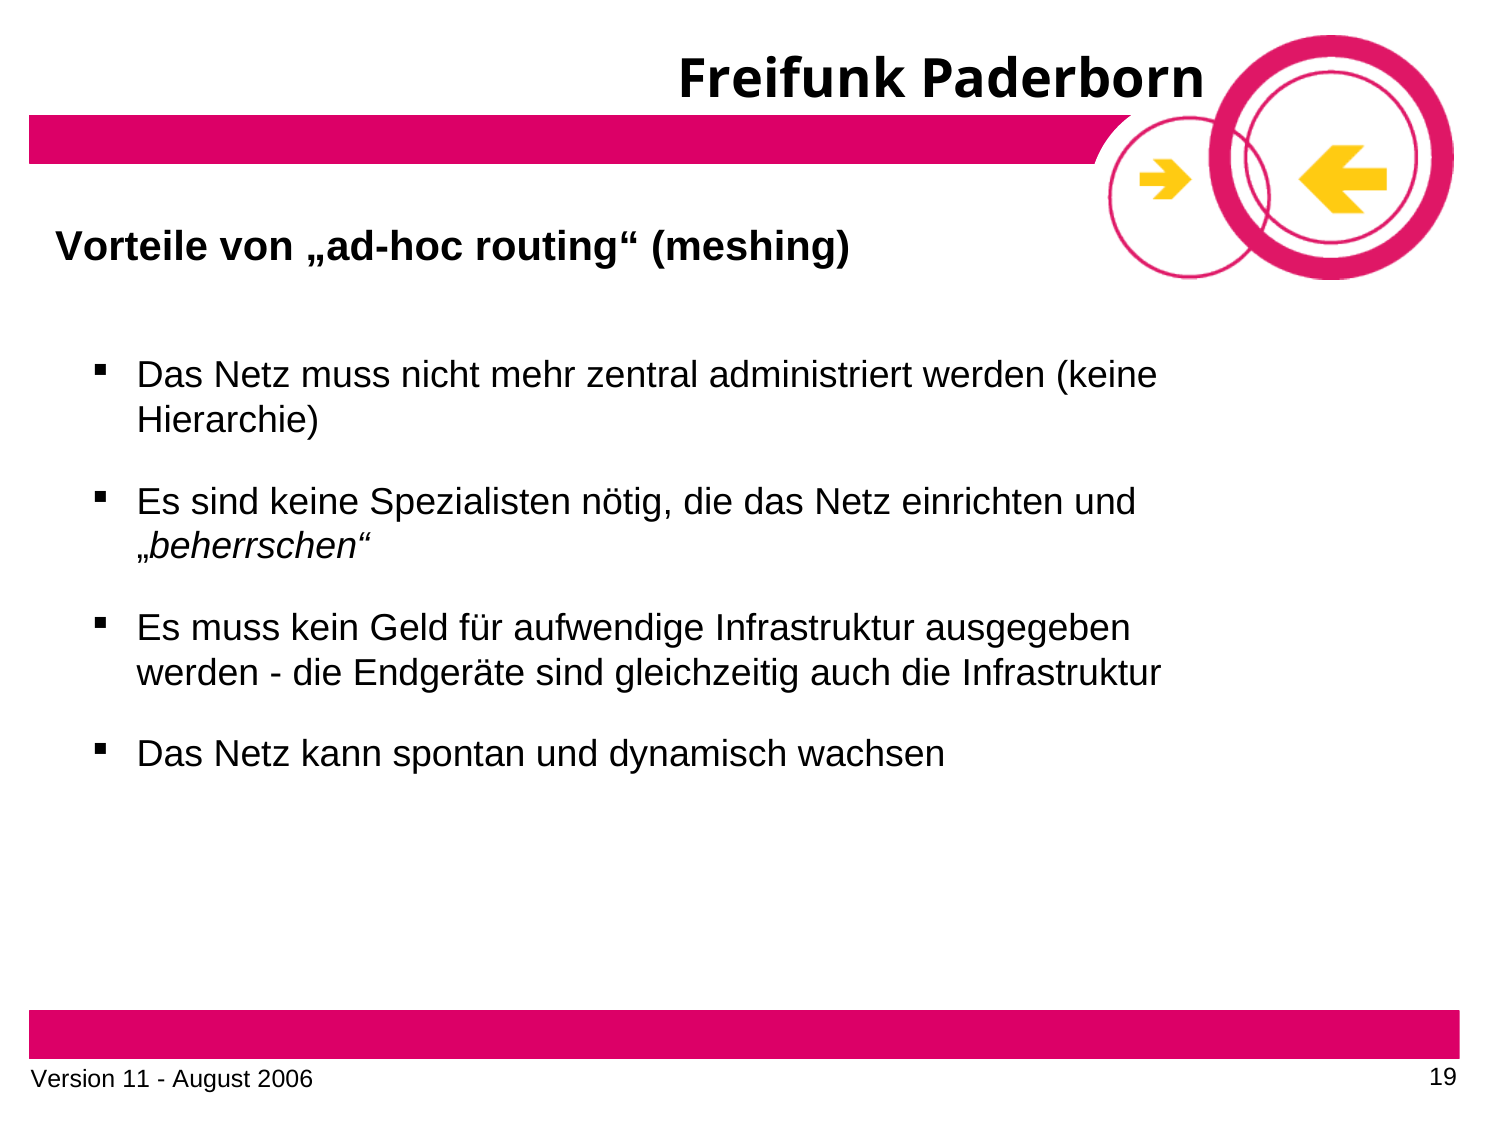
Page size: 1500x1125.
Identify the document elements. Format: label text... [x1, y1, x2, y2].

text_box Vorteile von „ad-hoc routing“ (meshing) [55, 219, 1048, 298]
picture [1107, 35, 1454, 280]
text_box Das Netz muss nicht mehr zentral administriert werden (keine Hierarchie) Es sind keine Spezialisten nötig, die das Netz einrichten und „beherrschen“ Es muss kein Geld für aufwendige Infrastruktur ausgegeben werden - die Endgeräte sind gleichzeitig auch die Infrastruktur Das Netz kann spontan und dynamisch wachsen [29, 351, 1259, 1018]
